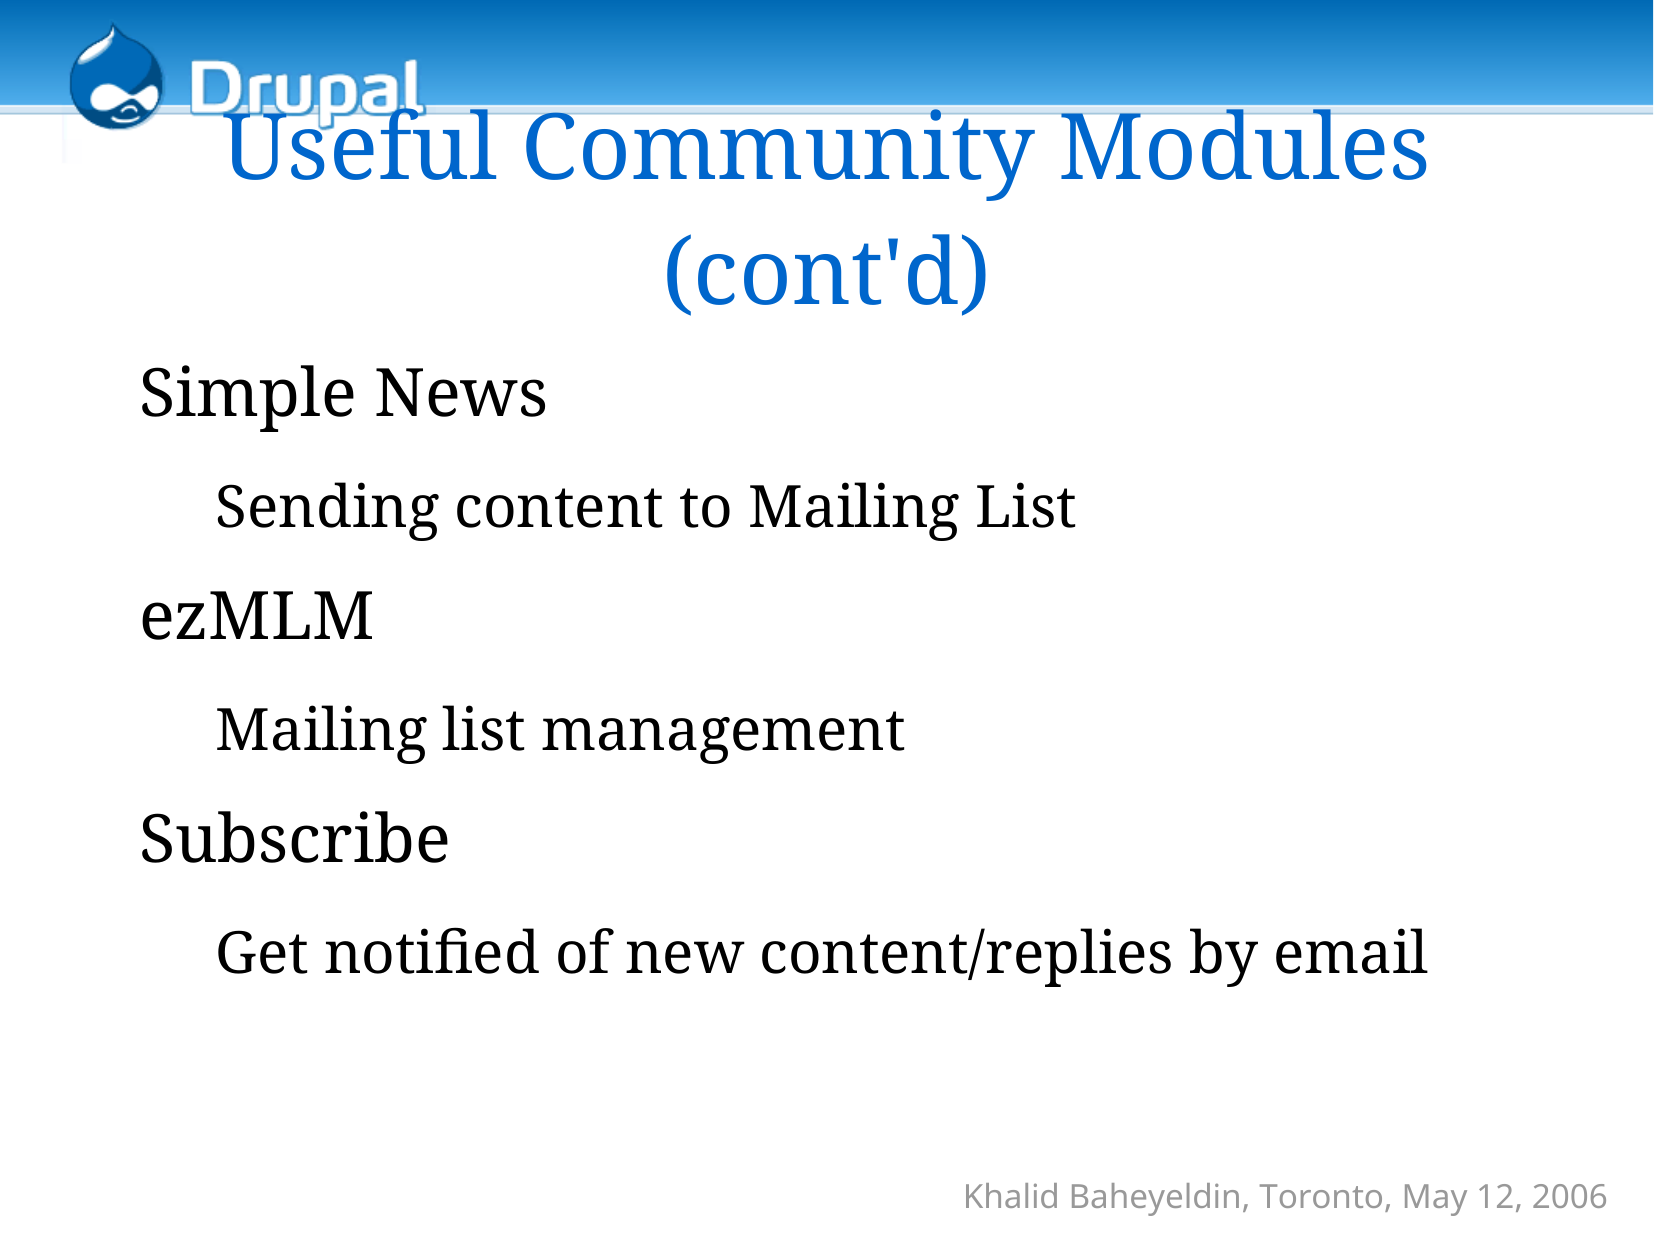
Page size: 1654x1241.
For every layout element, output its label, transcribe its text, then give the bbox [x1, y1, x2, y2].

title Useful Community Modules (cont'd) [121, 102, 1533, 311]
picture [0, 0, 1654, 1241]
list Simple News Sending content to Mailing List ezMLM Mailing list management Subscribe Get notified of new content/replies by email [121, 344, 1533, 1164]
